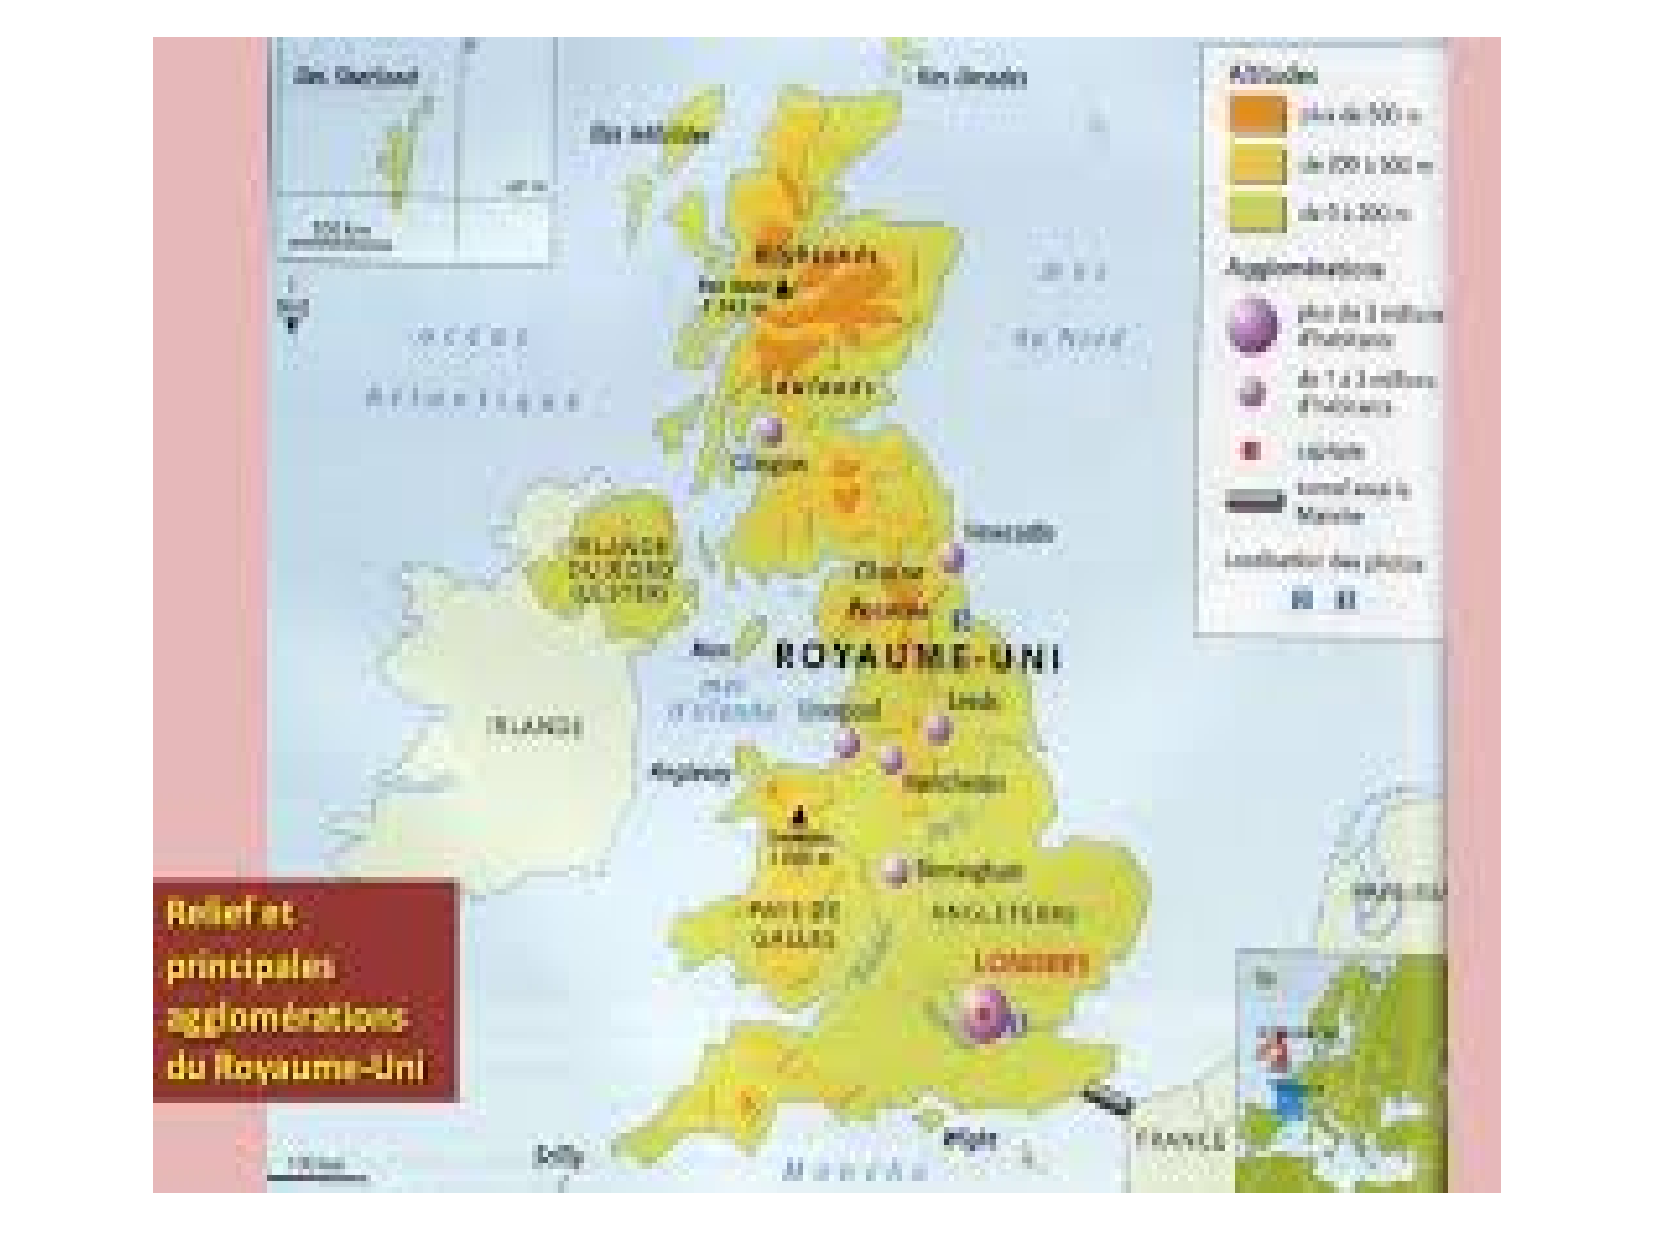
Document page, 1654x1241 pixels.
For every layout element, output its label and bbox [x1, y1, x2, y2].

picture [153, 37, 1501, 1193]
